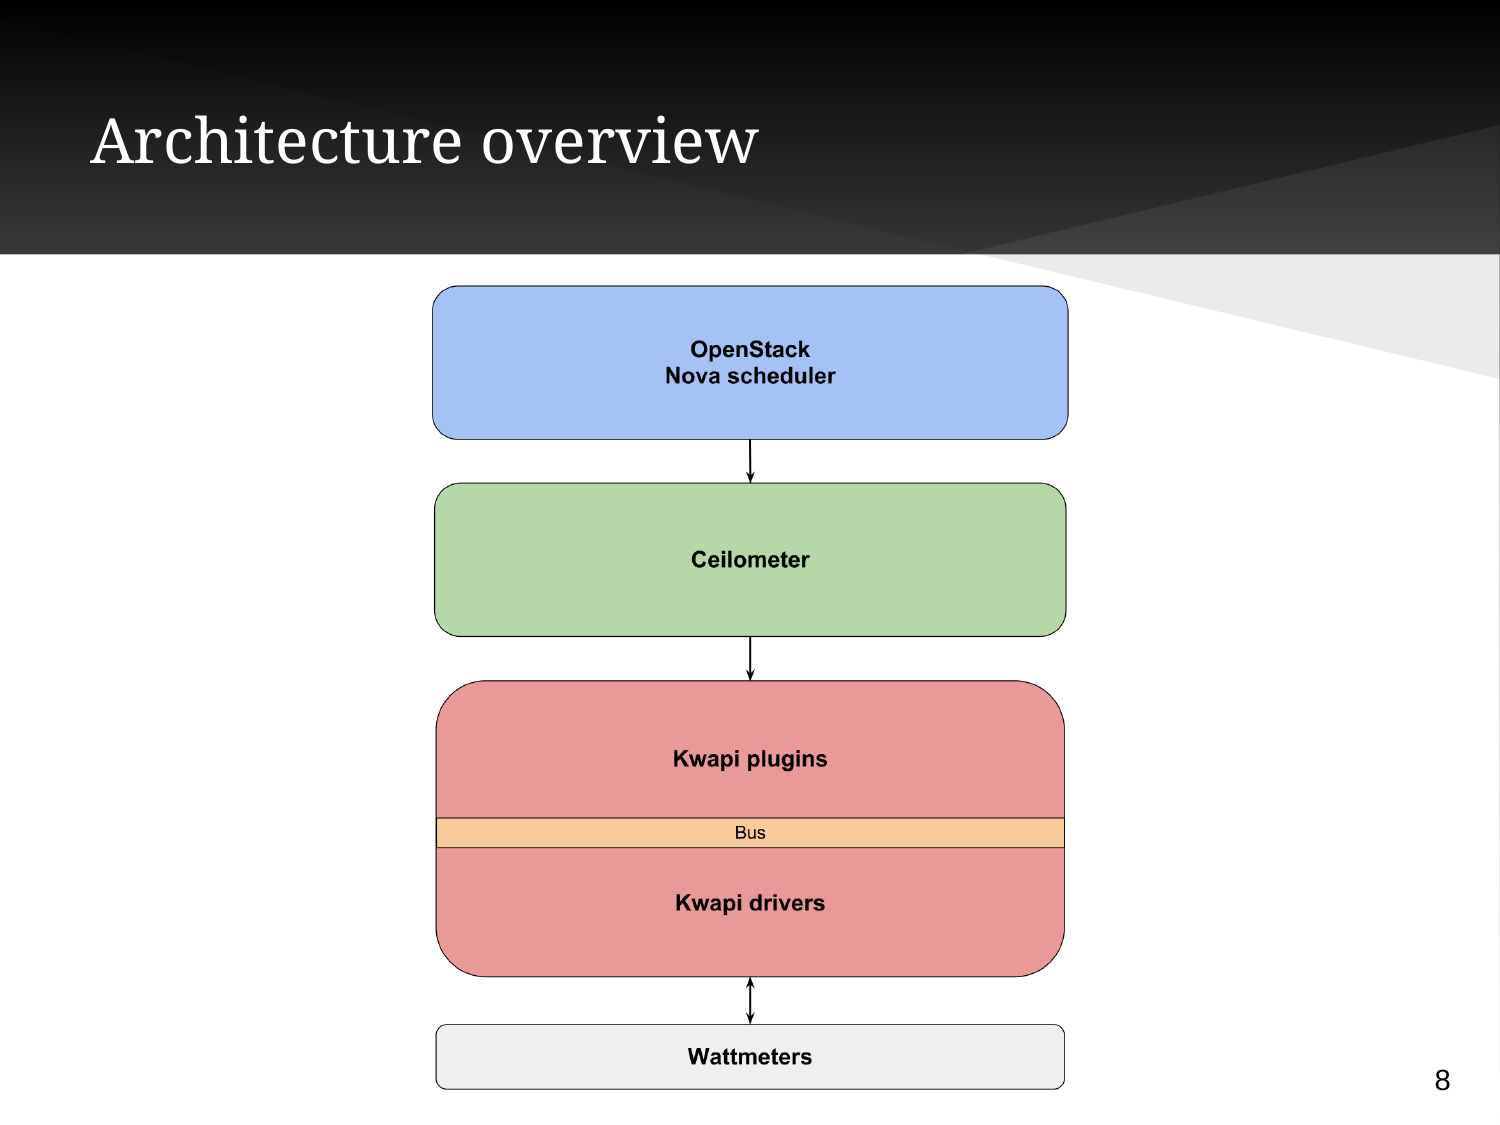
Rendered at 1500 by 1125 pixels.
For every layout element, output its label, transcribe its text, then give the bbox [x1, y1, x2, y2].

title Architecture overview [75, 45, 1425, 233]
picture [388, 268, 1112, 1100]
text_box 8 [1419, 1046, 1471, 1097]
